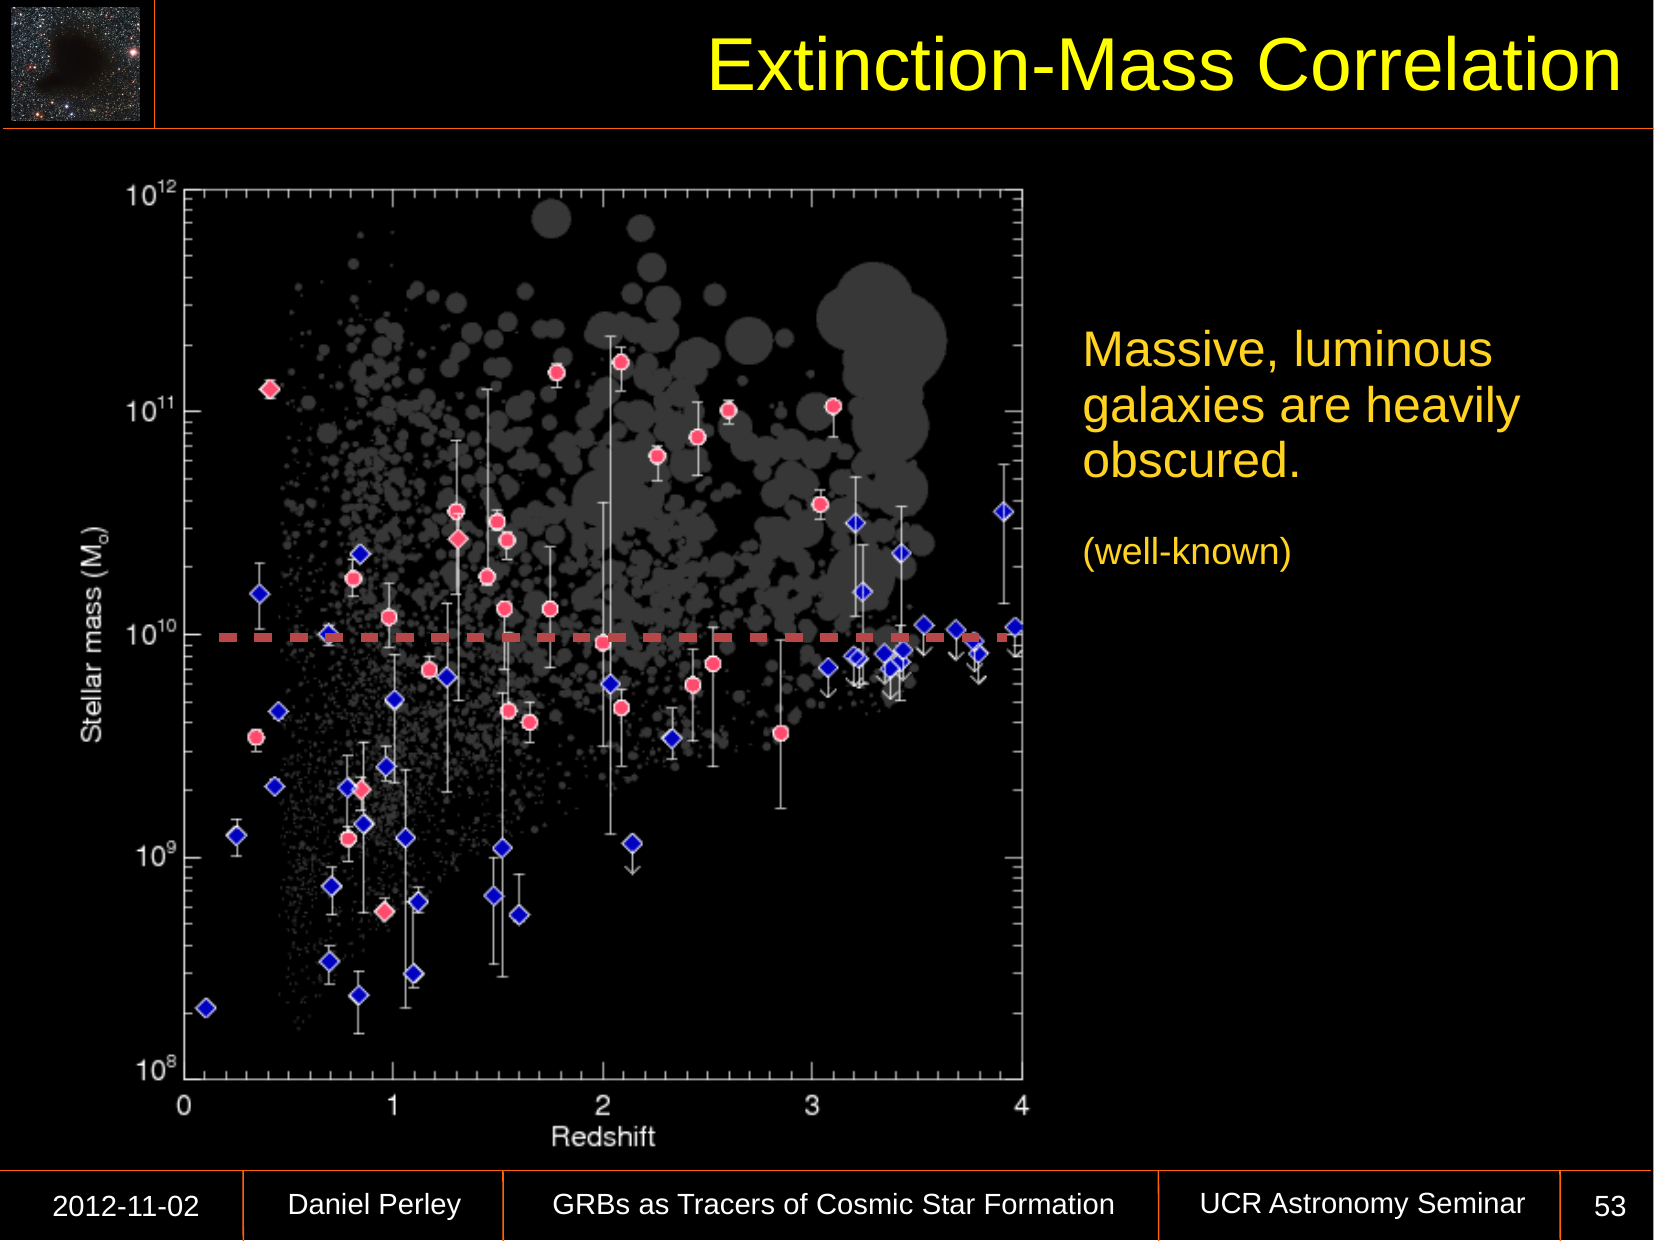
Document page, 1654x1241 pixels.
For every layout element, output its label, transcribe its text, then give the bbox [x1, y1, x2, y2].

title Extinction-Mass Correlation [187, 21, 1624, 108]
picture [52, 149, 1051, 1163]
text_box Massive, luminous galaxies are heavily obscured. (well-known) [1067, 313, 1556, 580]
picture [11, 7, 140, 121]
